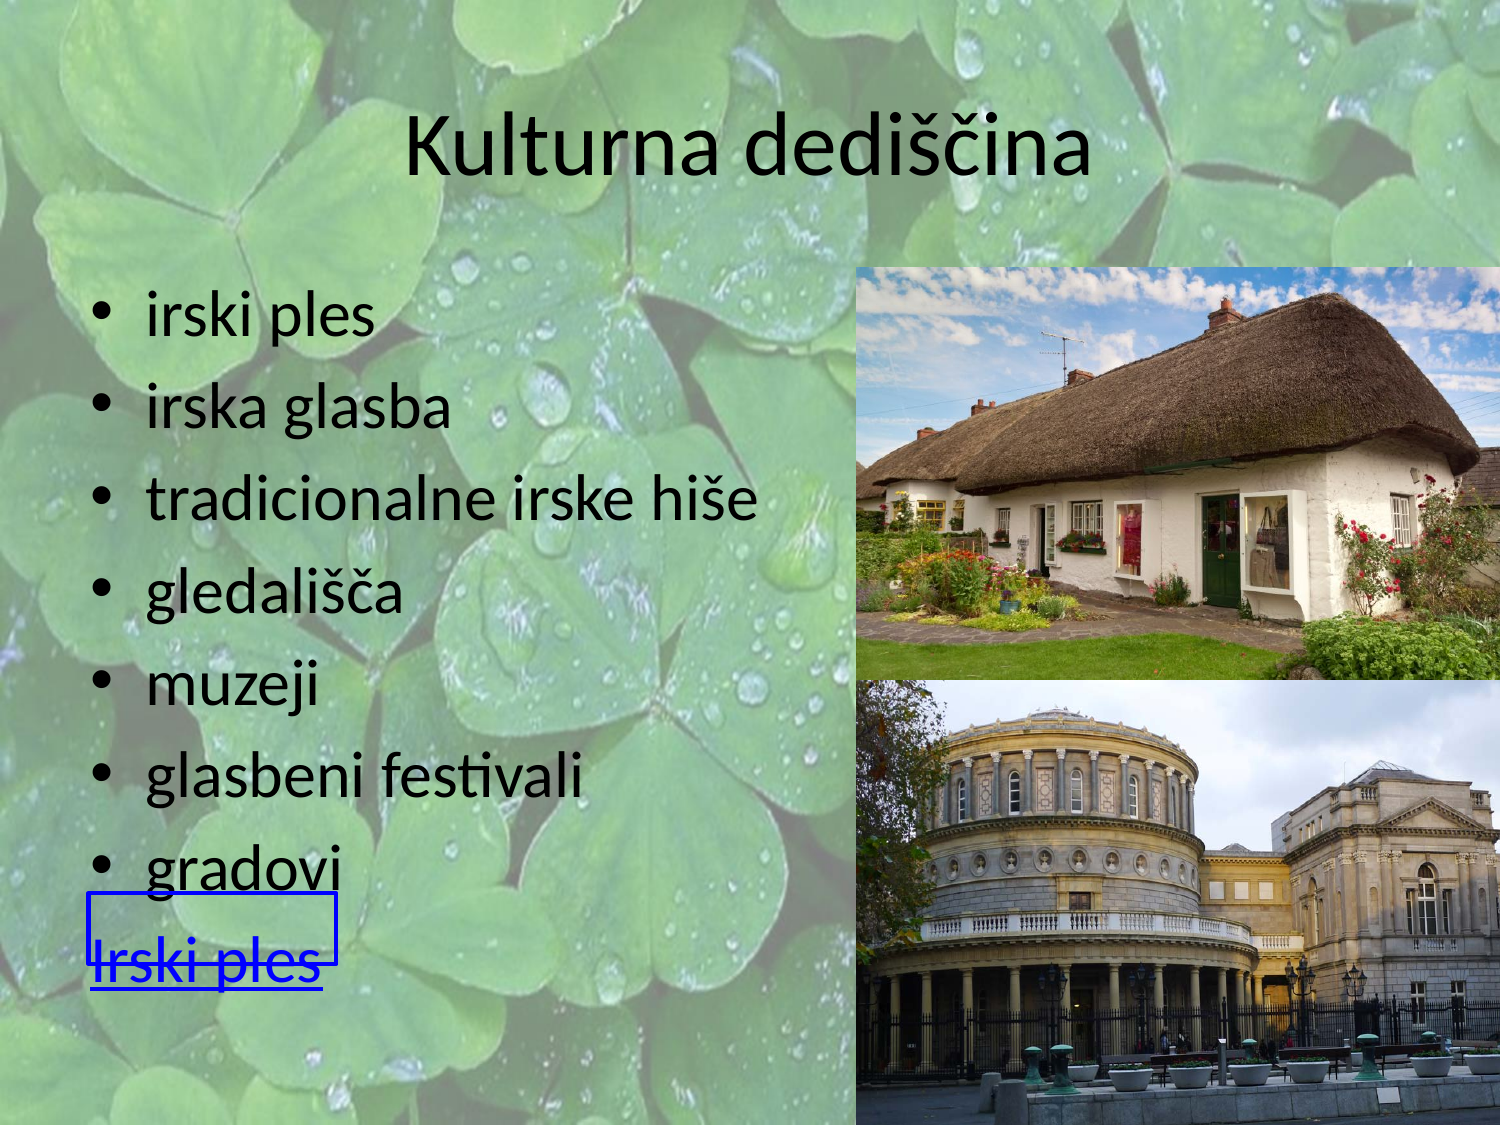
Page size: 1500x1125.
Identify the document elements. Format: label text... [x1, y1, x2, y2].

list irski ples irska glasba tradicionalne irske hiše gledališča muzeji glasbeni festivali gradovi Irski ples [75, 262, 798, 1005]
picture [0, 0, 1500, 1125]
title Kulturna dediščina [75, 45, 1425, 233]
